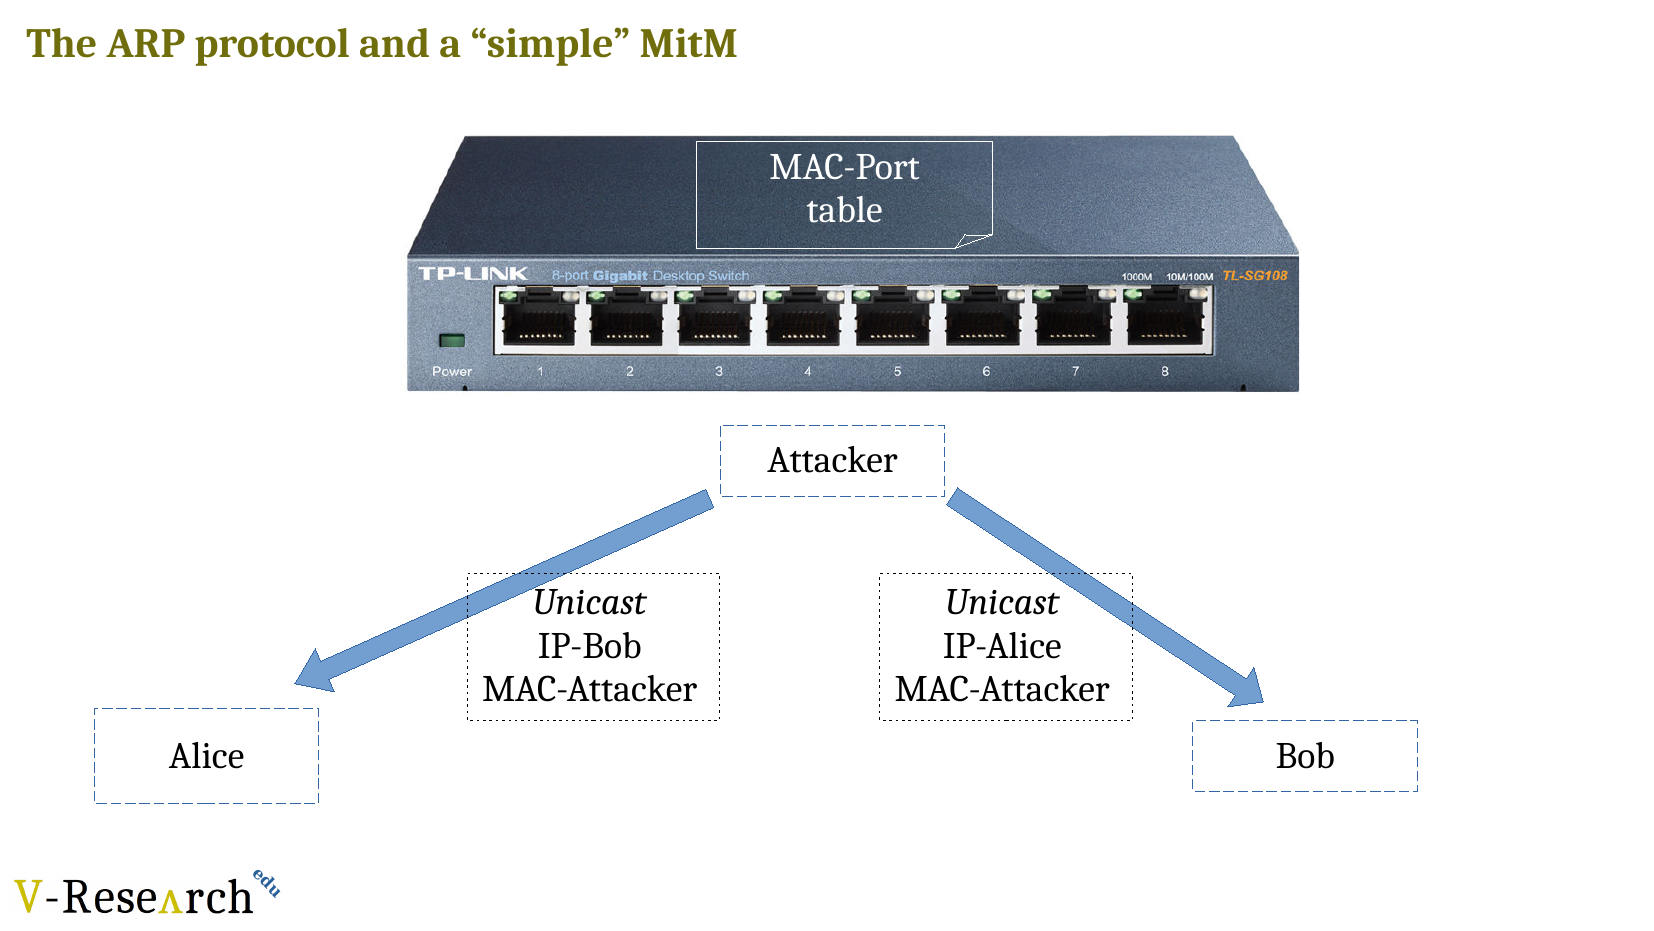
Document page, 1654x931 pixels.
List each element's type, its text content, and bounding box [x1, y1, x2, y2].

text_box The ARP protocol and a “simple” MitM [11, 12, 1193, 77]
text_box Bob [1192, 720, 1418, 792]
text_box Unicast IP-Alice MAC-Attacker [879, 573, 1133, 721]
text_box Alice [94, 708, 319, 804]
text_box [1133, 603, 1264, 707]
picture [11, 876, 255, 916]
text_box edu [222, 847, 333, 931]
text_box Attacker [720, 425, 945, 497]
text_box [946, 487, 1087, 573]
picture [404, 129, 1300, 403]
text_box [518, 489, 714, 573]
text_box MAC-Port table [696, 141, 993, 249]
text_box Unicast IP-Bob MAC-Attacker [467, 573, 720, 721]
text_box [294, 595, 467, 692]
